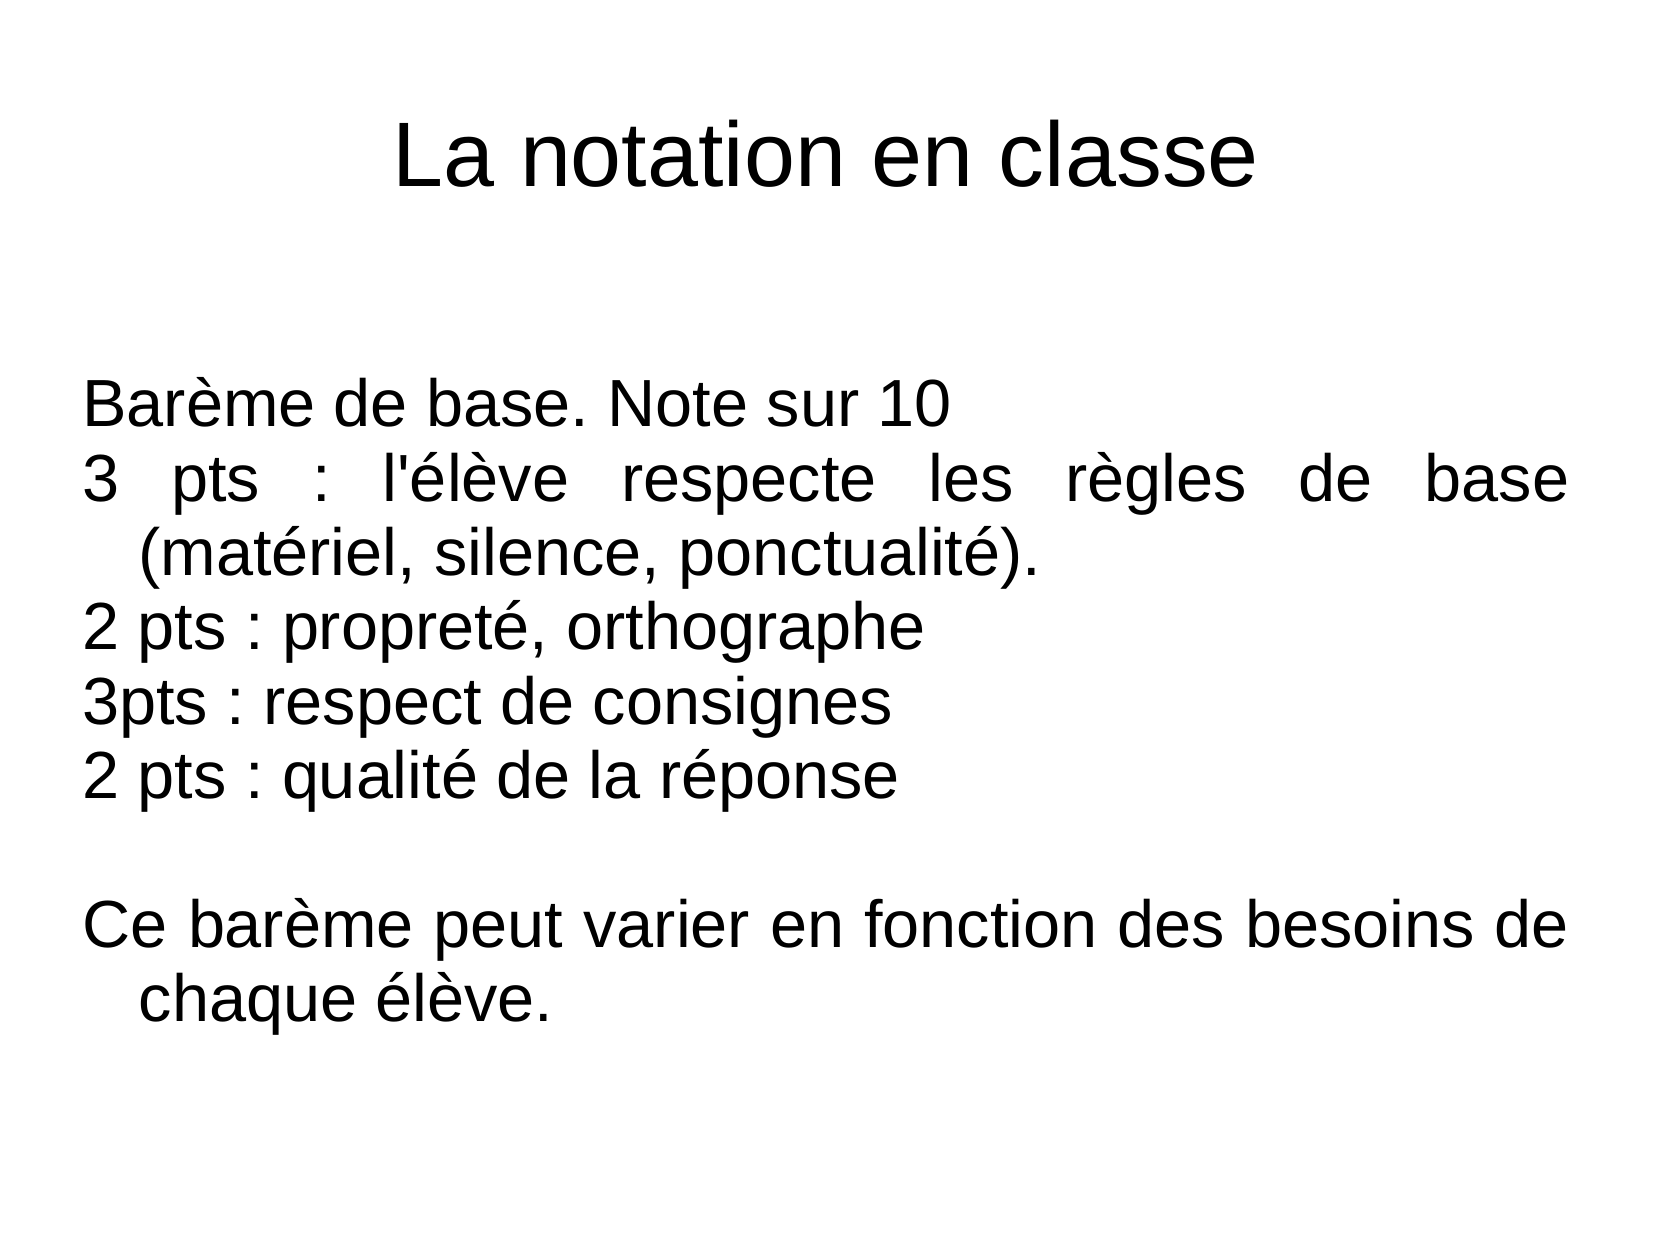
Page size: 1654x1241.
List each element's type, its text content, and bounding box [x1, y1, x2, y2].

title La notation en classe [82, 56, 1571, 249]
subtitle Barème de base. Note sur 10 3 pts : l'élève respecte les règles de base (matériel, silence, ponctualité). 2 pts : propreté, orthographe 3pts : respect de consignes 2 pts : qualité de la réponse Ce barème peut varier en fonction des besoins de chaque élève. [82, 297, 1571, 1102]
